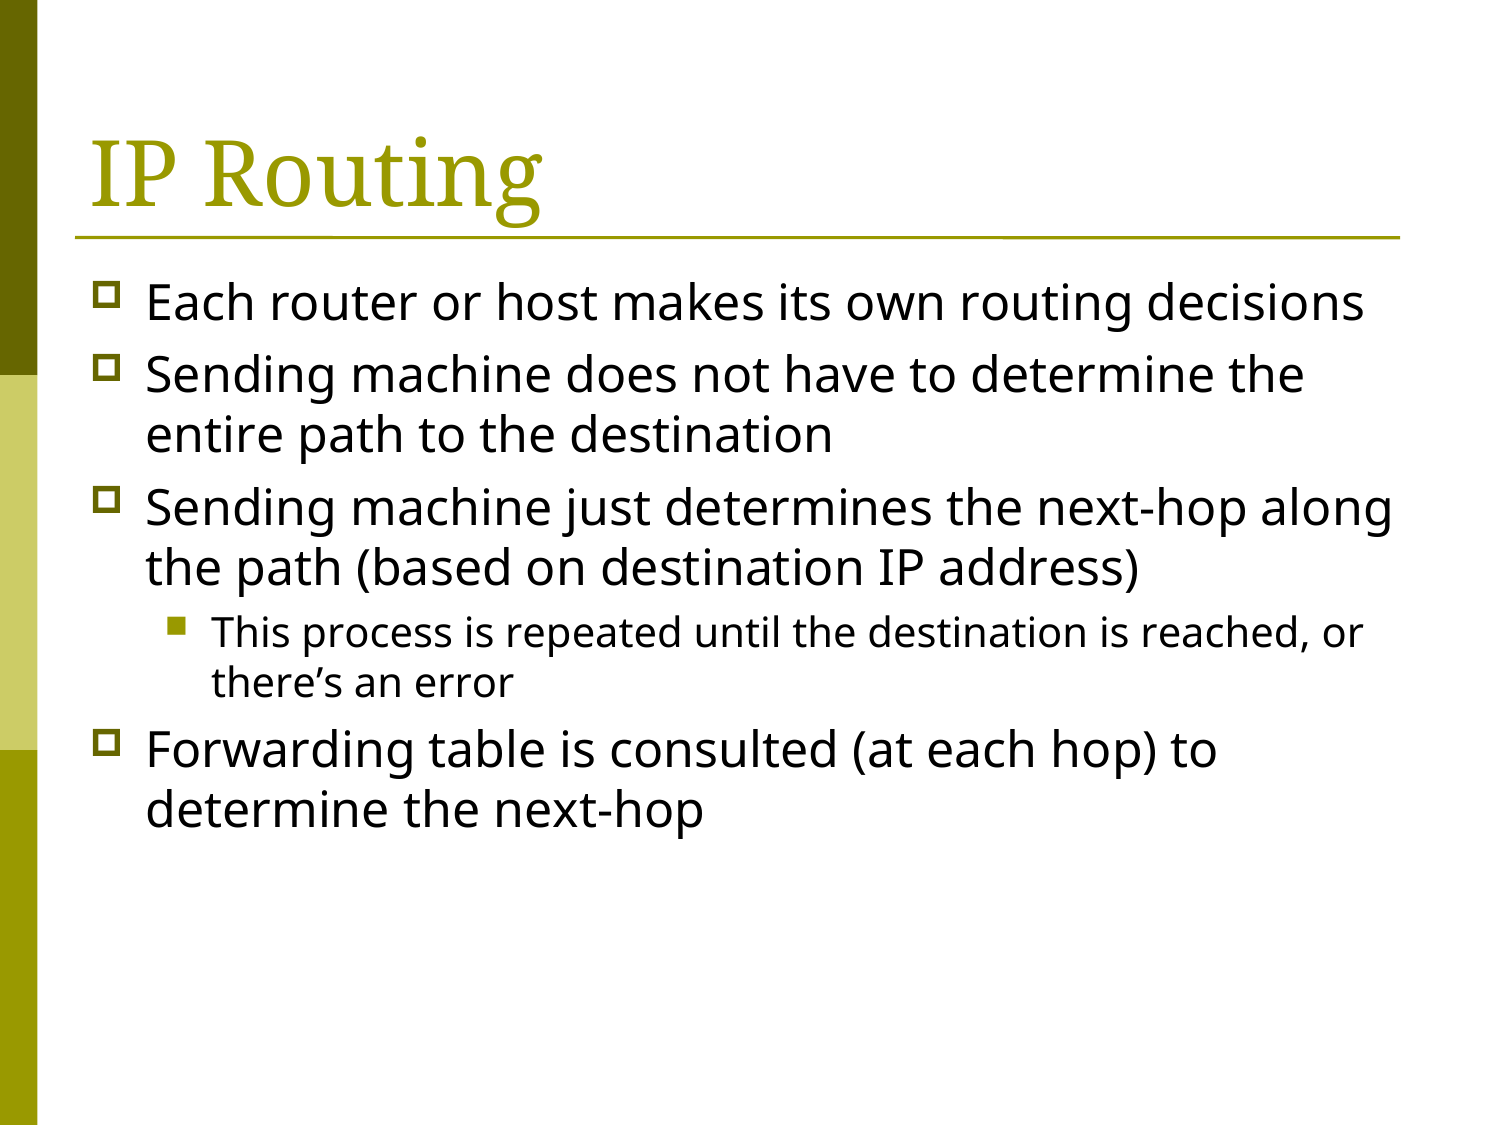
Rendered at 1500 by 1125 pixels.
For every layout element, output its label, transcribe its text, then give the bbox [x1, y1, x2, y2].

title IP Routing [75, 45, 1426, 233]
list Each router or host makes its own routing decisions Sending machine does not have to determine the entire path to the destination Sending machine just determines the next-hop along the path (based on destination IP address) This process is repeated until the destination is reached, or there’s an error Forwarding table is consulted (at each hop) to determine the next-hop [75, 262, 1426, 1006]
